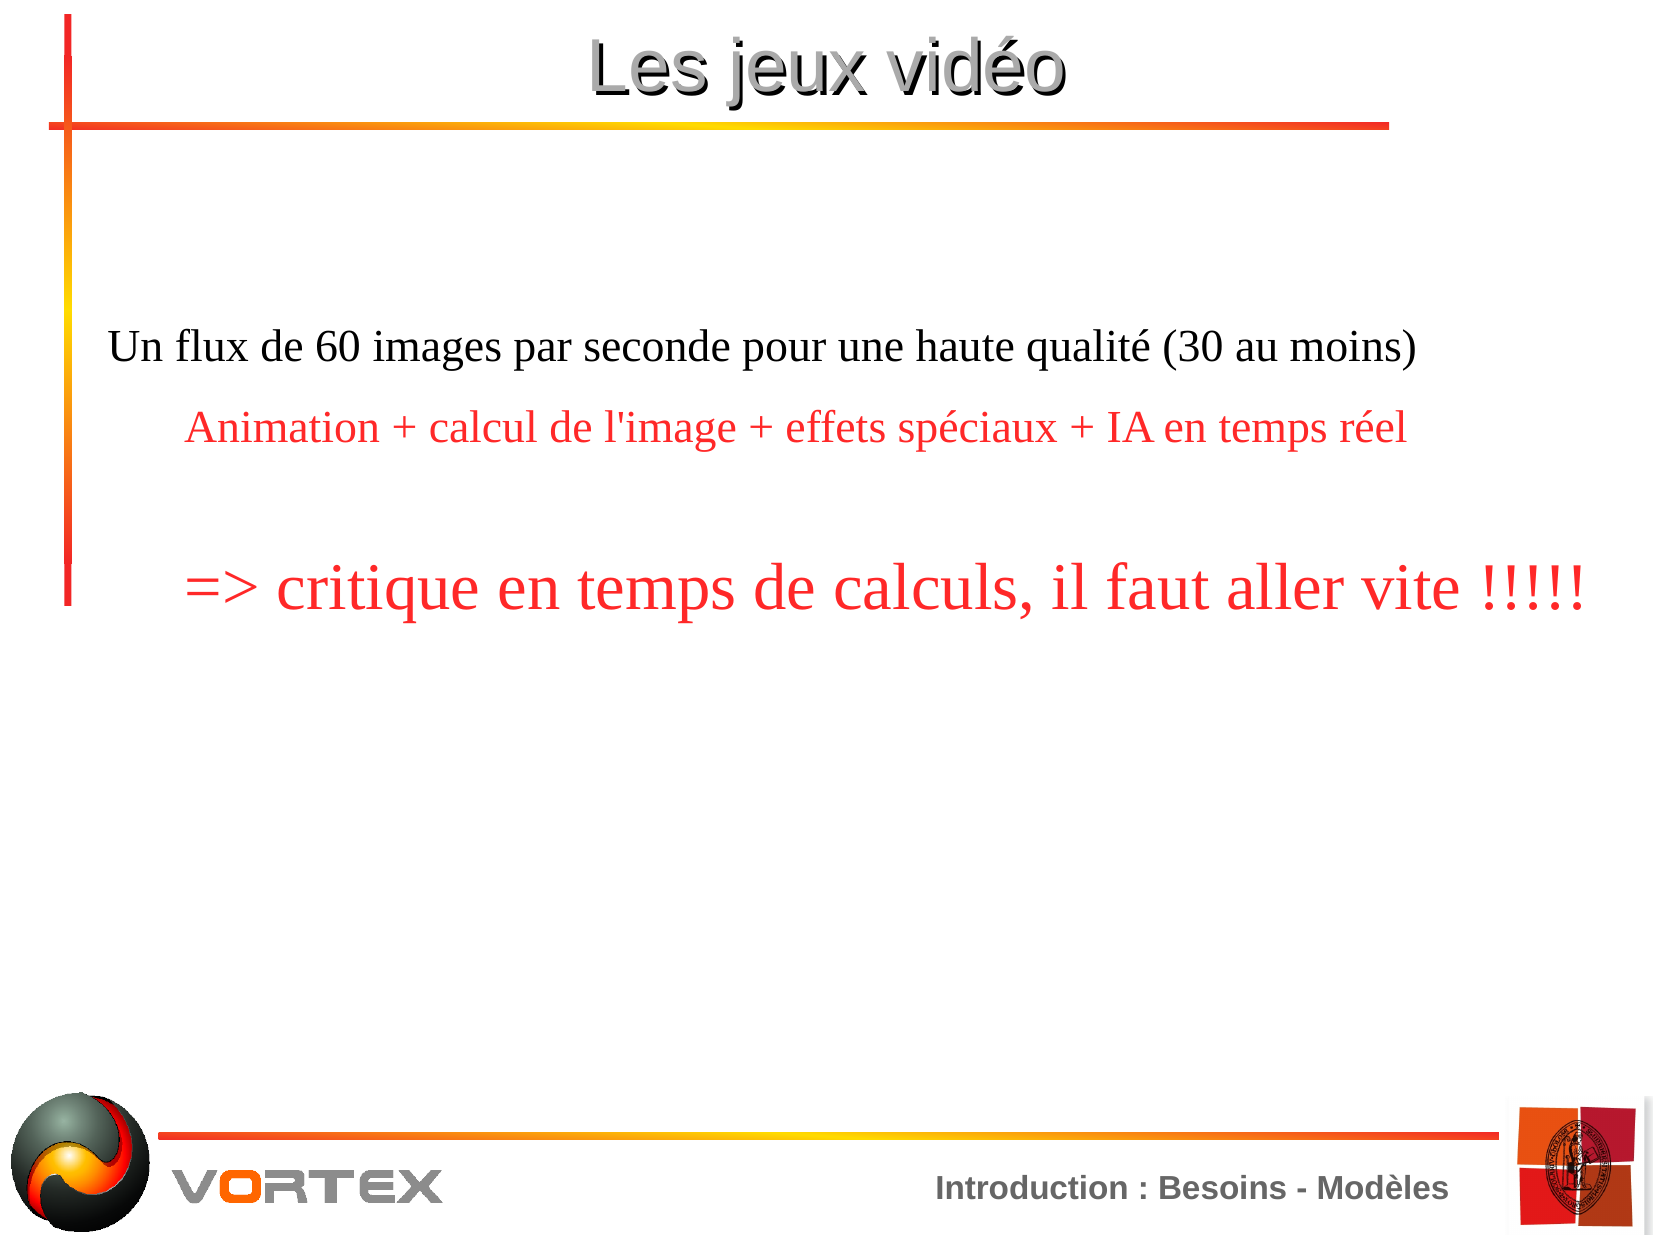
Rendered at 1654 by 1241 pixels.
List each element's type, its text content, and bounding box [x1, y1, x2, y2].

picture [11, 1092, 443, 1232]
title Les jeux vidéo [0, 9, 1654, 123]
picture [1505, 1096, 1653, 1235]
list Un flux de 60 images par seconde pour une haute qualité (30 au moins) Animation + calcul de l'image + effets spéciaux + IA en temps réel => critique en temps de calculs, il faut aller vite !!!!! [89, 160, 1593, 1088]
